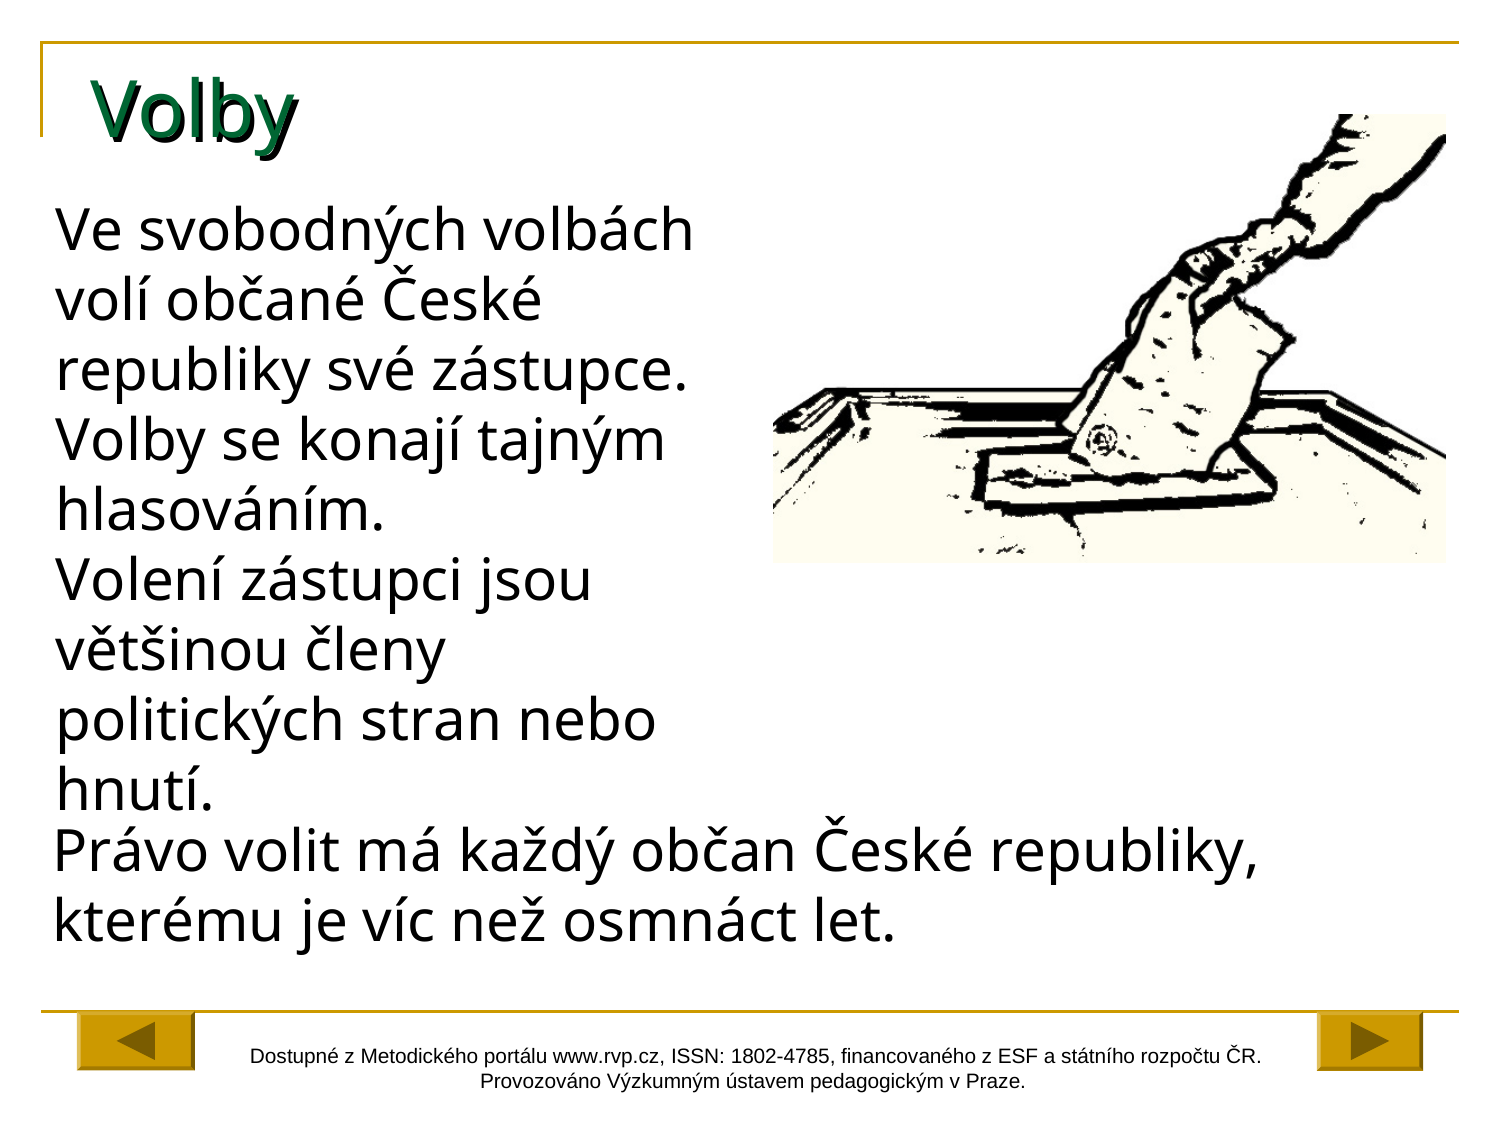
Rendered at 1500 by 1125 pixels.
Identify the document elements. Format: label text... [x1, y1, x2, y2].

text_box Ve svobodných volbách volí občané České republiky své zástupce. Volby se konají tajným hlasováním. Volení zástupci jsou většinou členy politických stran nebo hnutí. [41, 184, 762, 805]
text_box [1318, 1011, 1424, 1071]
title Volby [74, 45, 455, 184]
picture [773, 114, 1446, 563]
text_box [78, 1011, 195, 1071]
text_box Právo volit má každý občan České republiky, kterému je víc než osmnáct let. [37, 805, 1459, 962]
